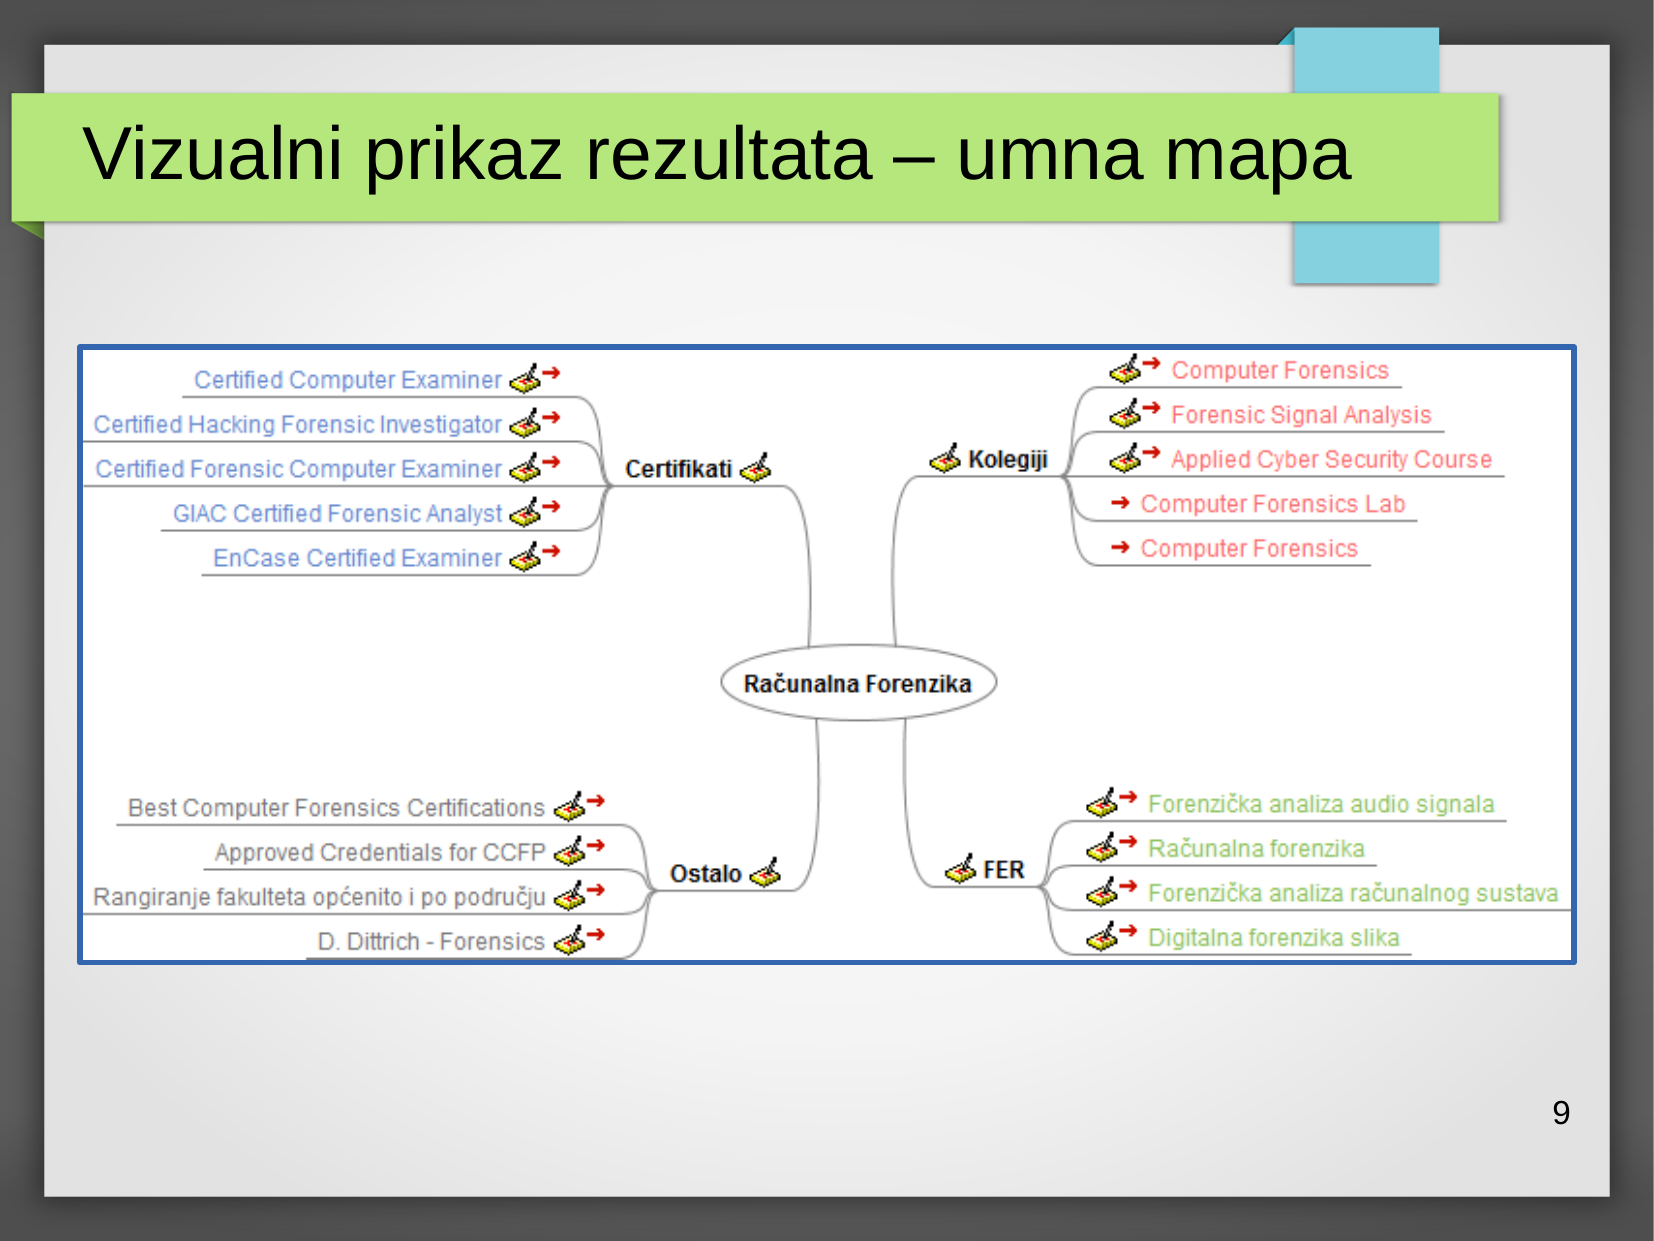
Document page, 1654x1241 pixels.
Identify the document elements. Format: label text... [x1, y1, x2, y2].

title Vizualni prikaz rezultata – umna mapa [82, 94, 1489, 213]
picture [0, 0, 1654, 1241]
